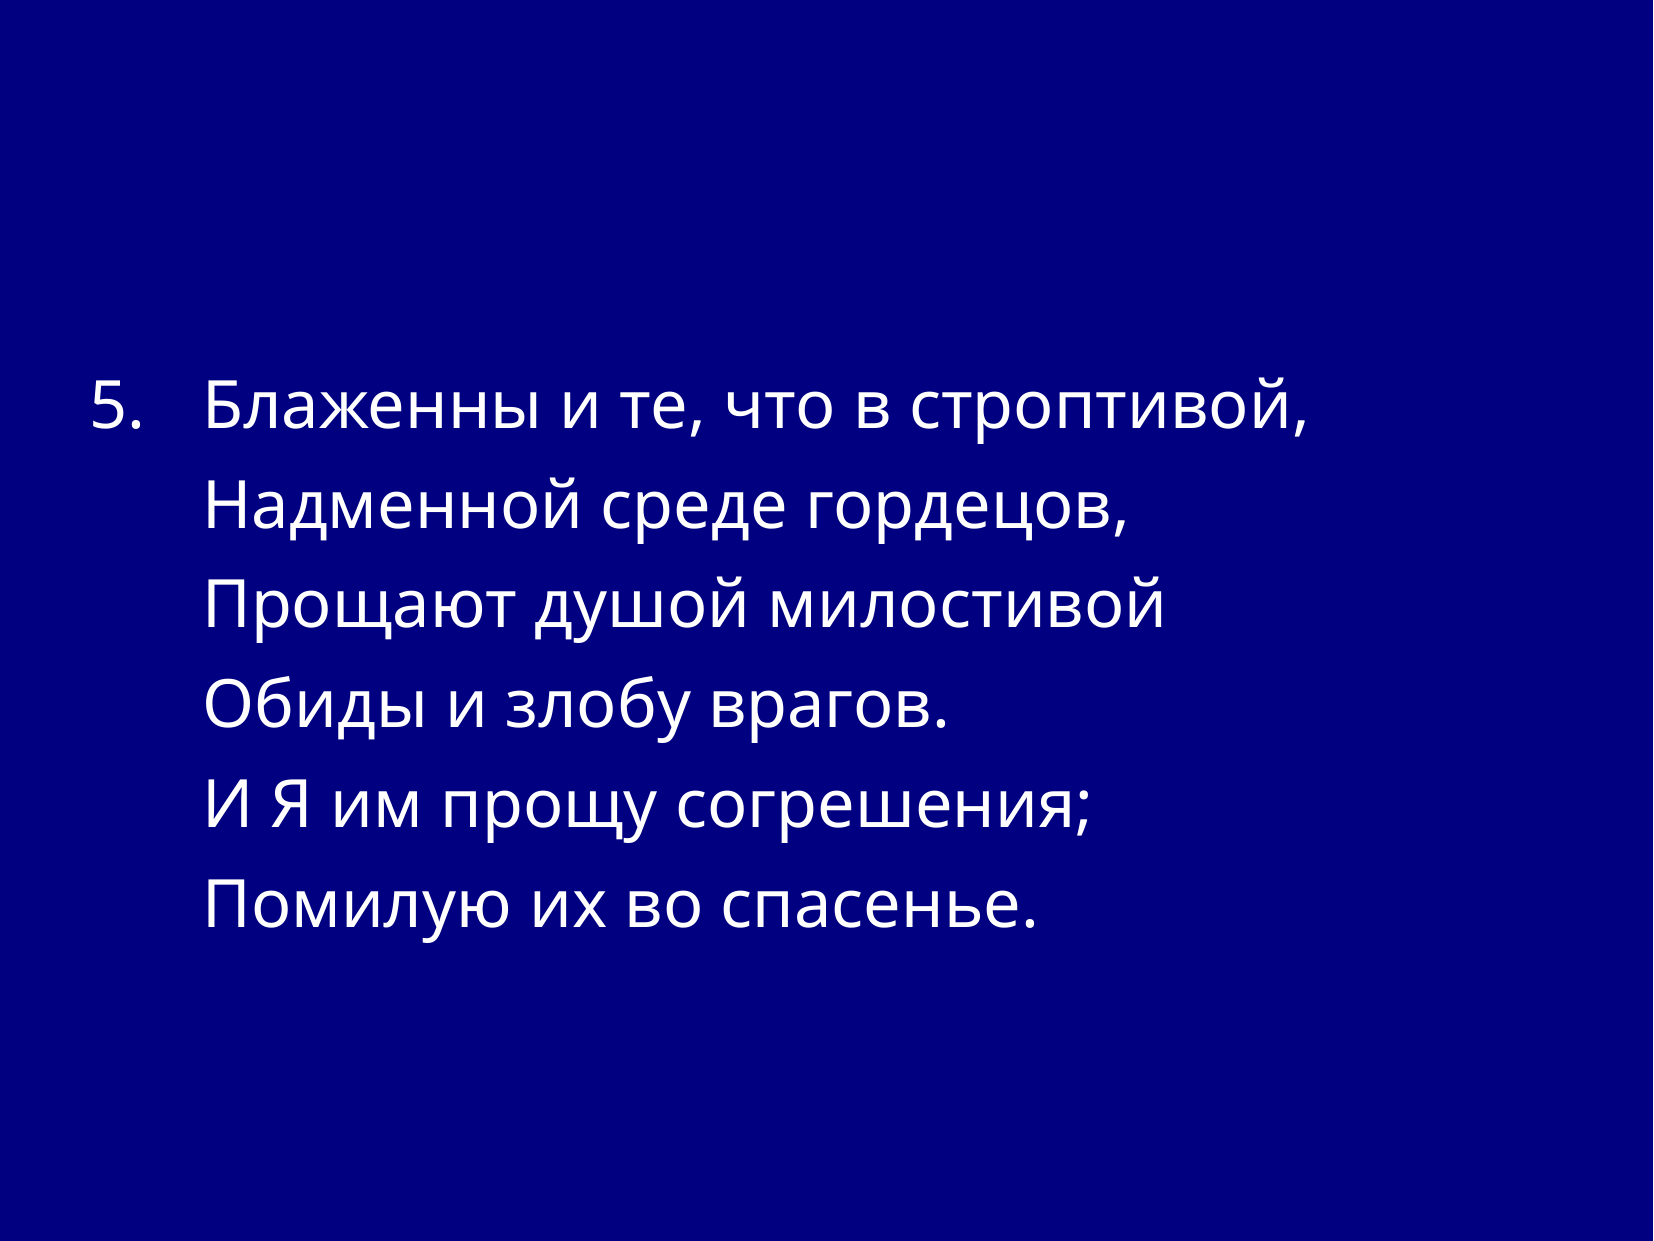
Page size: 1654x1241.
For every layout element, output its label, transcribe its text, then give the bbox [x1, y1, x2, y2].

text_box 5. Блаженны и те, что в строптивой, Надменной среде гордецов, Прощают душой милостивой Обиды и злобу врагов. И Я им прощу согрешения; Помилую их во спасенье. [75, 150, 1576, 1163]
